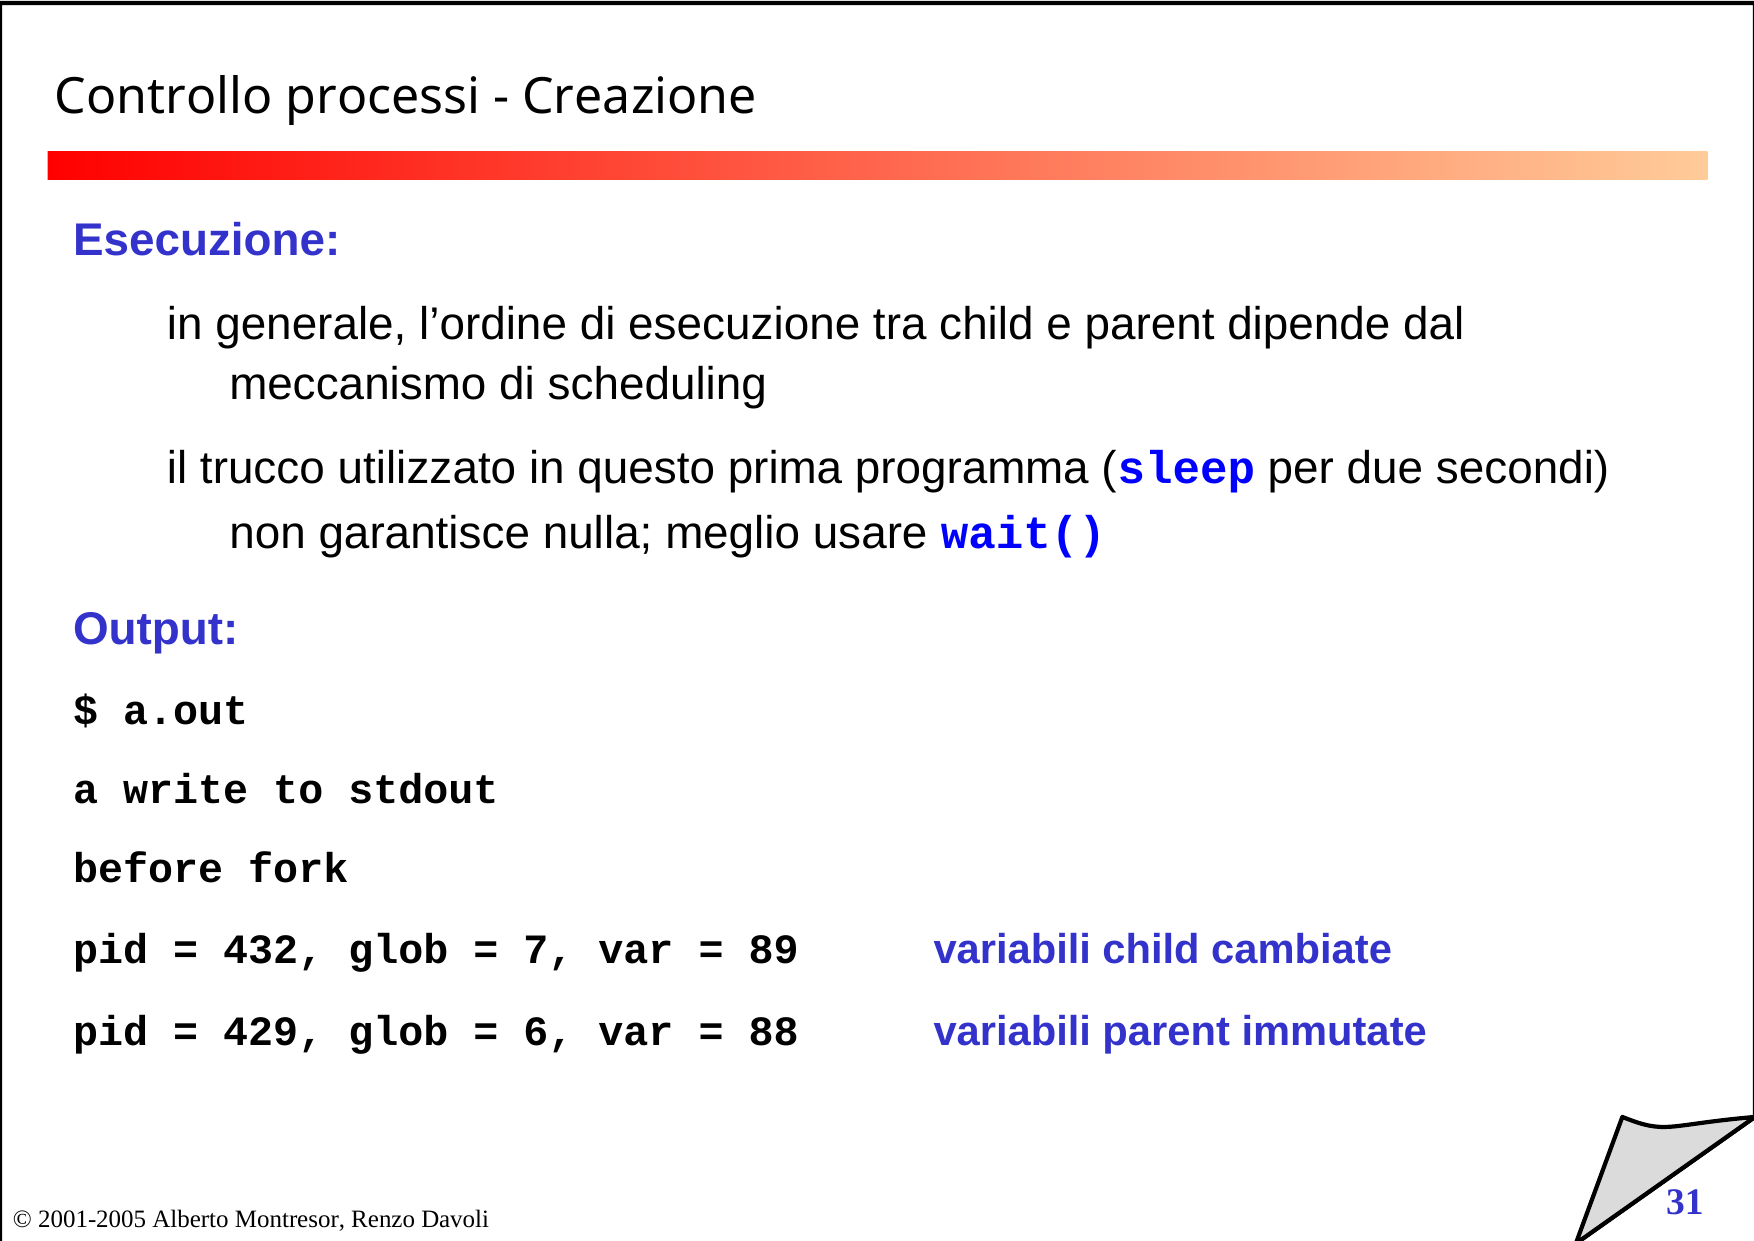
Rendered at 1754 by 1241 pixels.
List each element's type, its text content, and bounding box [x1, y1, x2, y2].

title Controllo processi - Creazione [40, 49, 1714, 144]
list Esecuzione: in generale, l’ordine di esecuzione tra child e parent dipende dal meccanismo di scheduling il trucco utilizzato in questo prima programma (sleep per due secondi) non garantisce nulla; meglio usare wait() Output: $ a.out a write to stdout before fork pid = 432, glob = 7, var = 89 variabili child cambiate pid = 429, glob = 6, var = 88 variabili parent immutate [58, 206, 1696, 1153]
